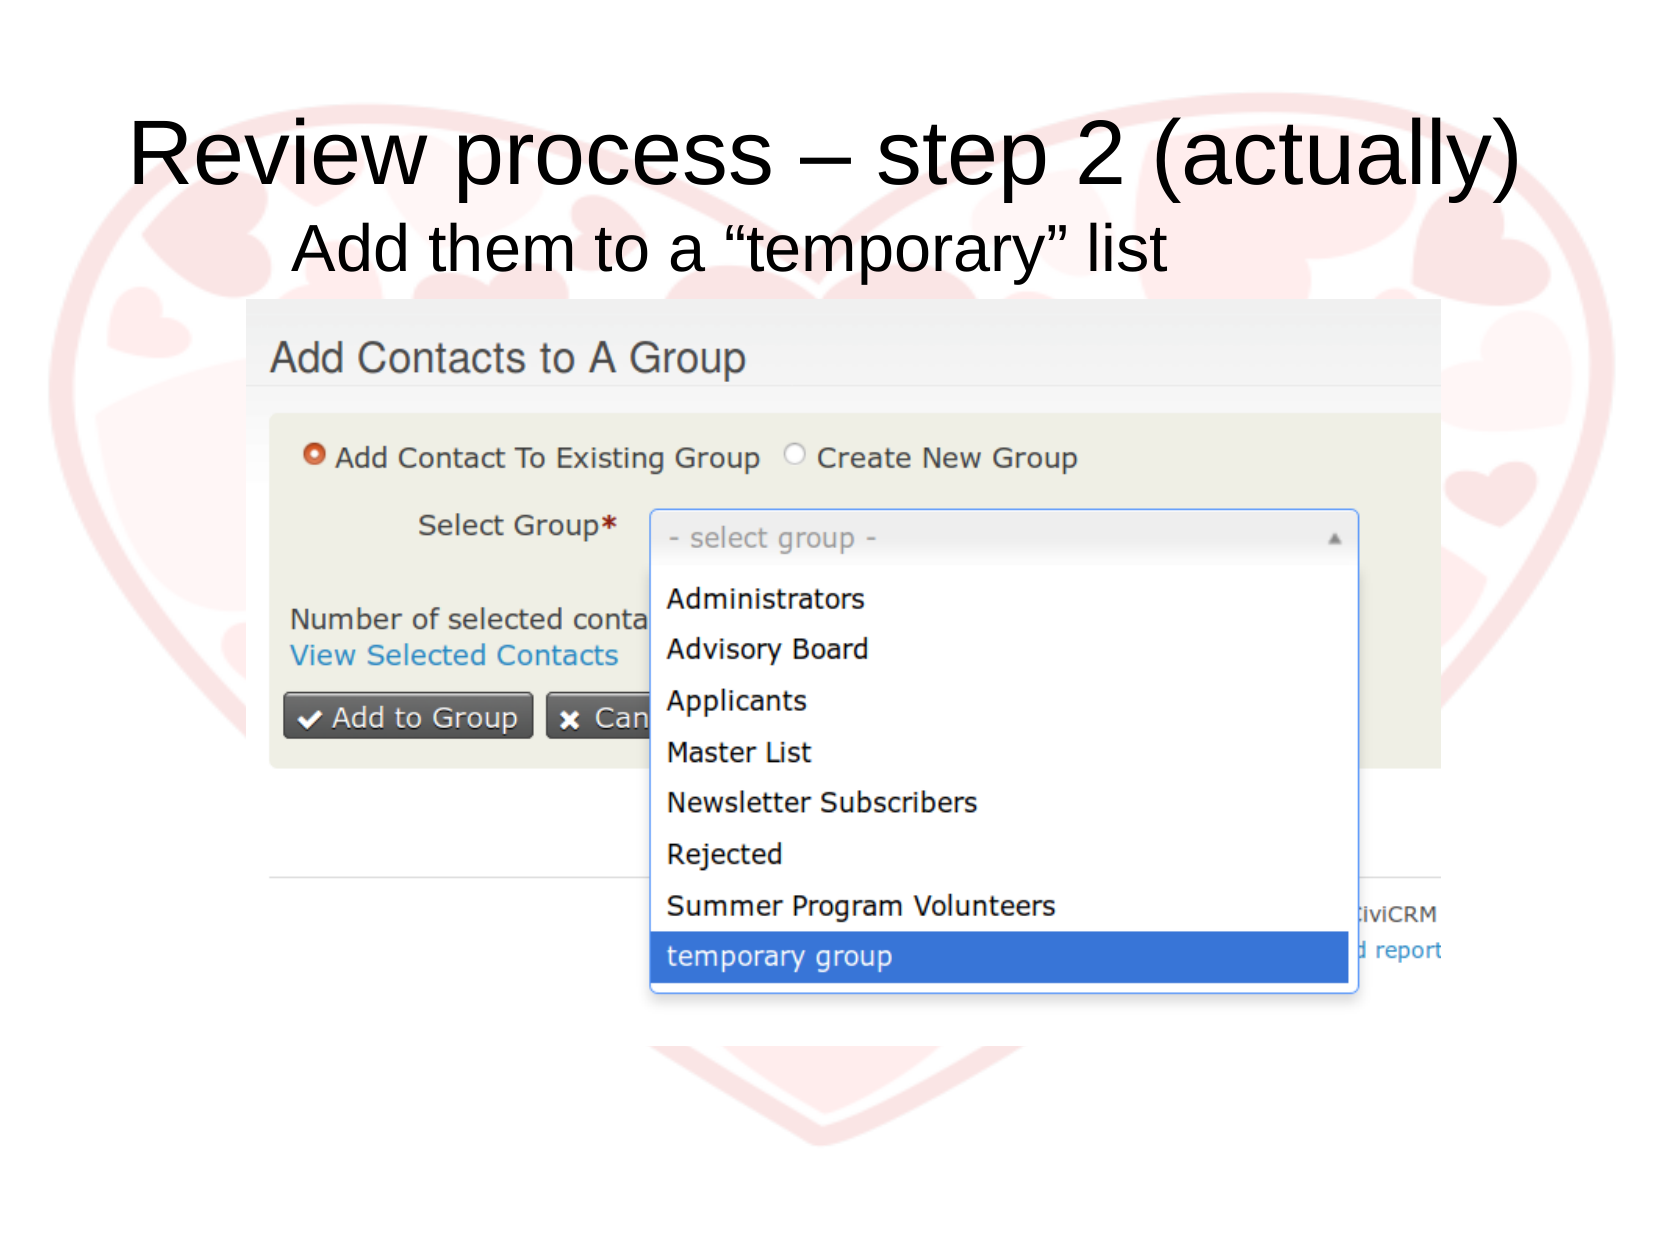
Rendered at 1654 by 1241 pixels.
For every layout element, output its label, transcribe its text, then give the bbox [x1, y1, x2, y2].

title Review process – step 2 (actually) [82, 49, 1571, 257]
text_box Add them to a “temporary” list [220, 211, 1471, 301]
picture [246, 301, 1441, 1046]
